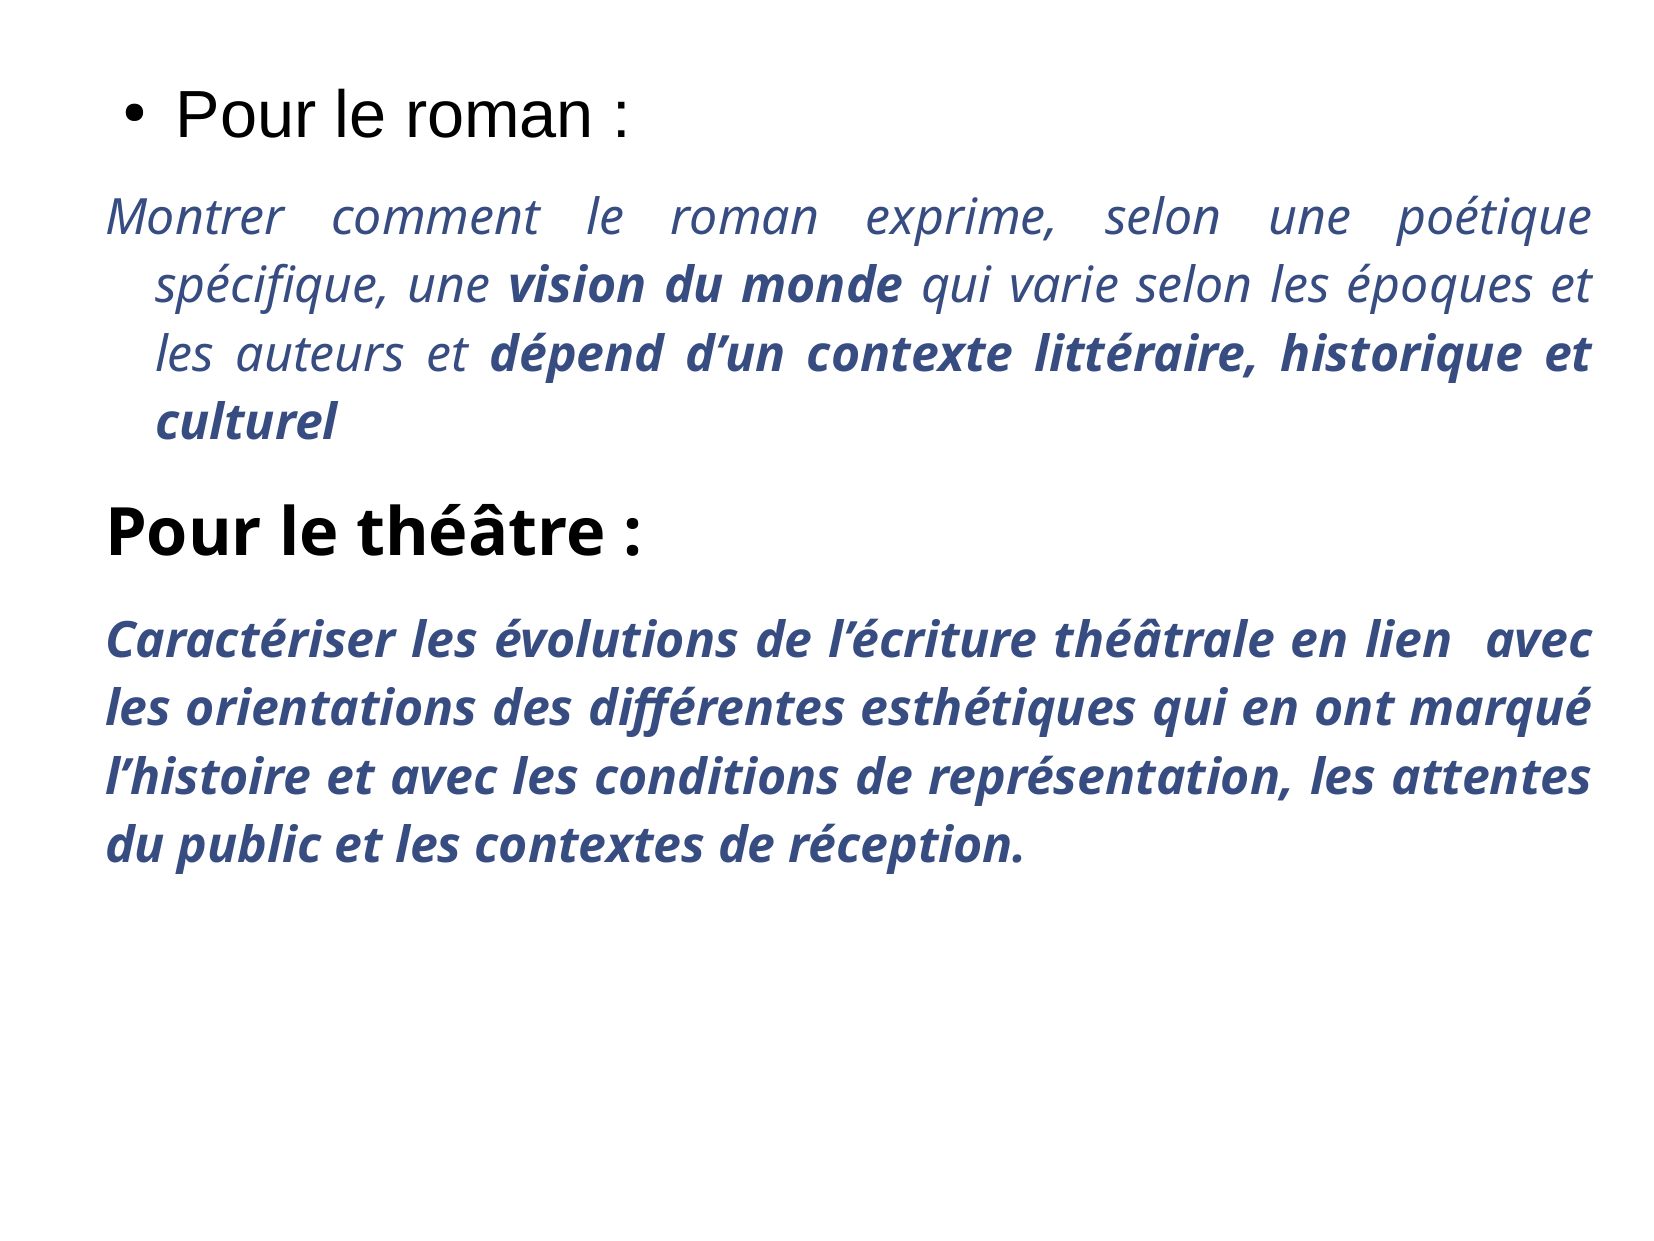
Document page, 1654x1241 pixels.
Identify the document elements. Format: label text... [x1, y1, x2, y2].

list Pour le roman : Montrer comment le roman exprime, selon une poétique spécifique, une vision du monde qui varie selon les époques et les auteurs et dépend d’un contexte littéraire, historique et culturel Pour le théâtre : Caractériser les évolutions de l’écriture théâtrale en lien avec les orientations des différentes esthétiques qui en ont marqué l’histoire et avec les conditions de représentation, les attentes du public et les contextes de réception. [105, 76, 1594, 1158]
